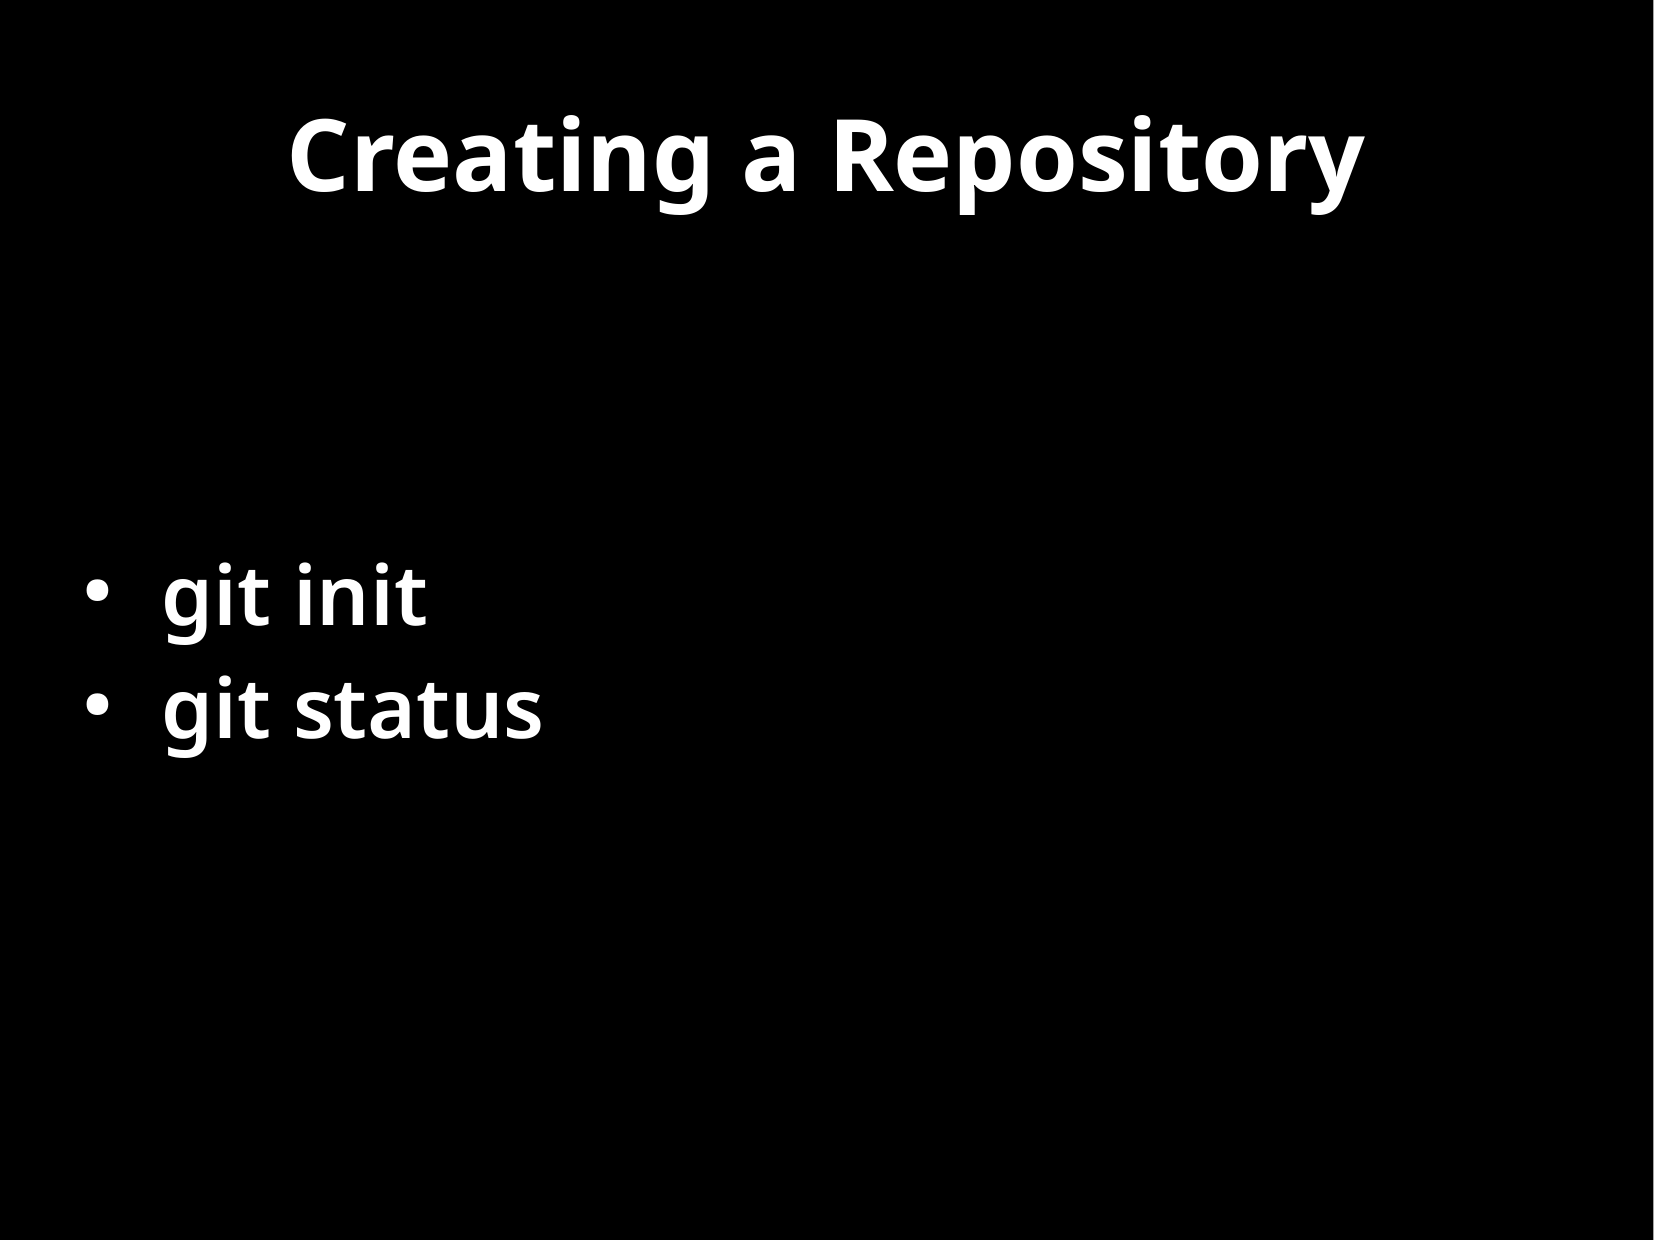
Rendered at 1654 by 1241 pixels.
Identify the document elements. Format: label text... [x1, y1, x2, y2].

title Creating a Repository [82, 49, 1571, 257]
subtitle git init git status [82, 290, 1571, 1010]
